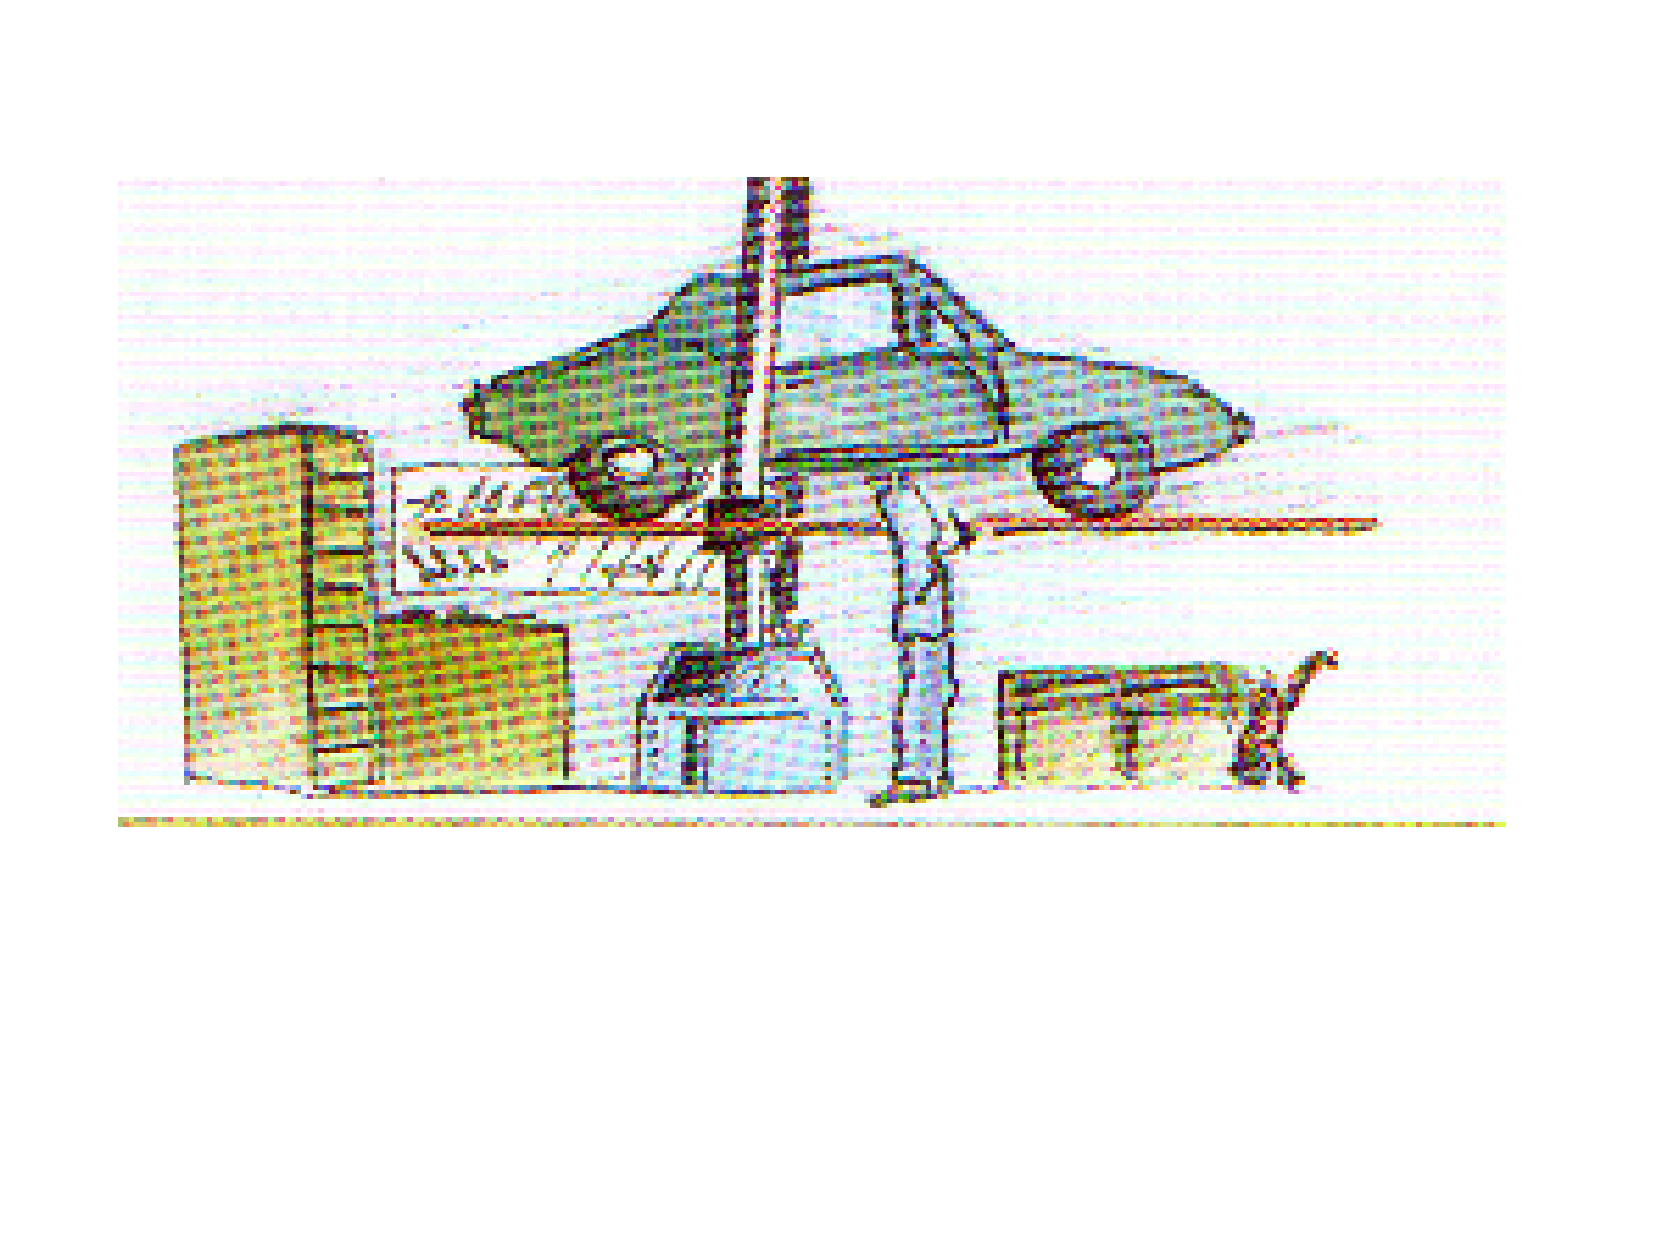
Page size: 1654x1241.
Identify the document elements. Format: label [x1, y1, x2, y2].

picture [118, 177, 1506, 827]
